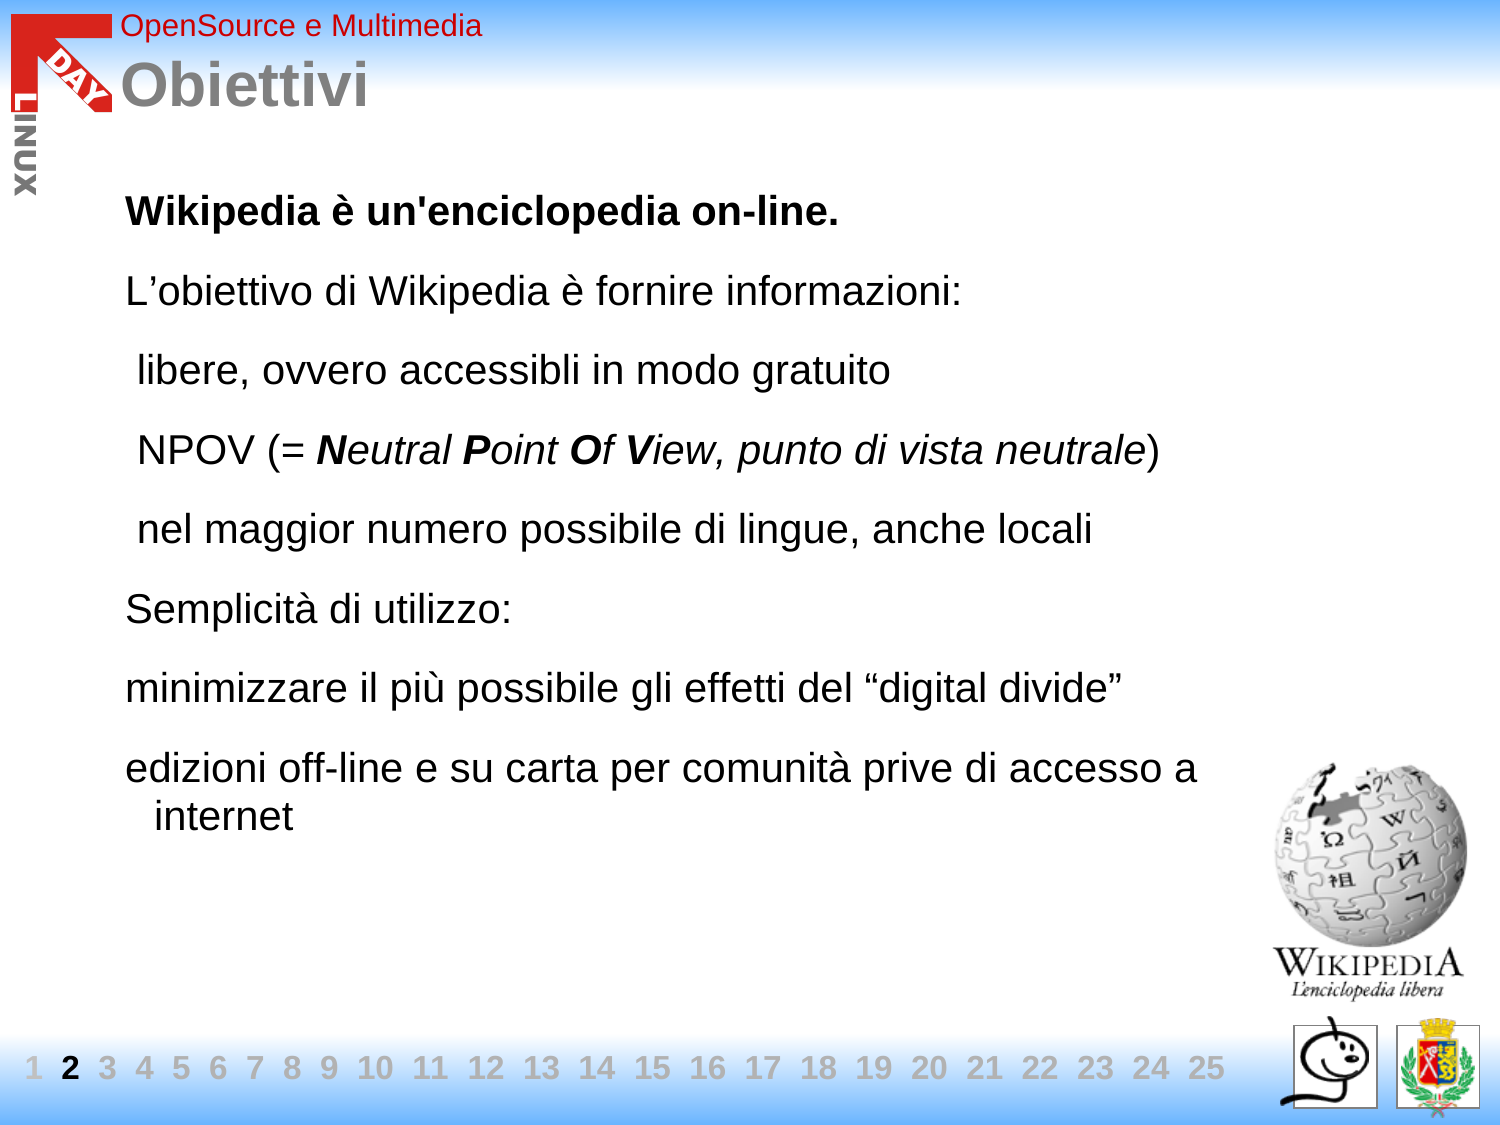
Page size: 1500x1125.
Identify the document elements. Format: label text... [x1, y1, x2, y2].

text_box Obiettivi [120, 50, 1479, 120]
picture [1280, 1016, 1369, 1106]
text_box [0, 0, 1500, 91]
picture [11, 14, 112, 196]
text_box 1 2 3 4 5 6 7 8 9 10 11 12 13 14 15 16 17 18 19 20 21 22 23 24 25 [24, 1049, 1267, 1087]
text_box [0, 1025, 1500, 1125]
chart [1265, 761, 1477, 1004]
text_box Wikipedia è un'enciclopedia on-line. L’obiettivo di Wikipedia è fornire informazioni: libere, ovvero accessibli in modo gratuito NPOV (= Neutral Point Of View, punto di vista neutrale) nel maggior numero possibile di lingue, anche locali Semplicità di utilizzo: minimizzare il più possibile gli effetti del “digital divide” edizioni off-line e su carta per comunità prive di accesso a internet [110, 178, 1233, 927]
picture [1401, 1018, 1475, 1118]
text_box OpenSource e Multimedia [120, 7, 1479, 43]
